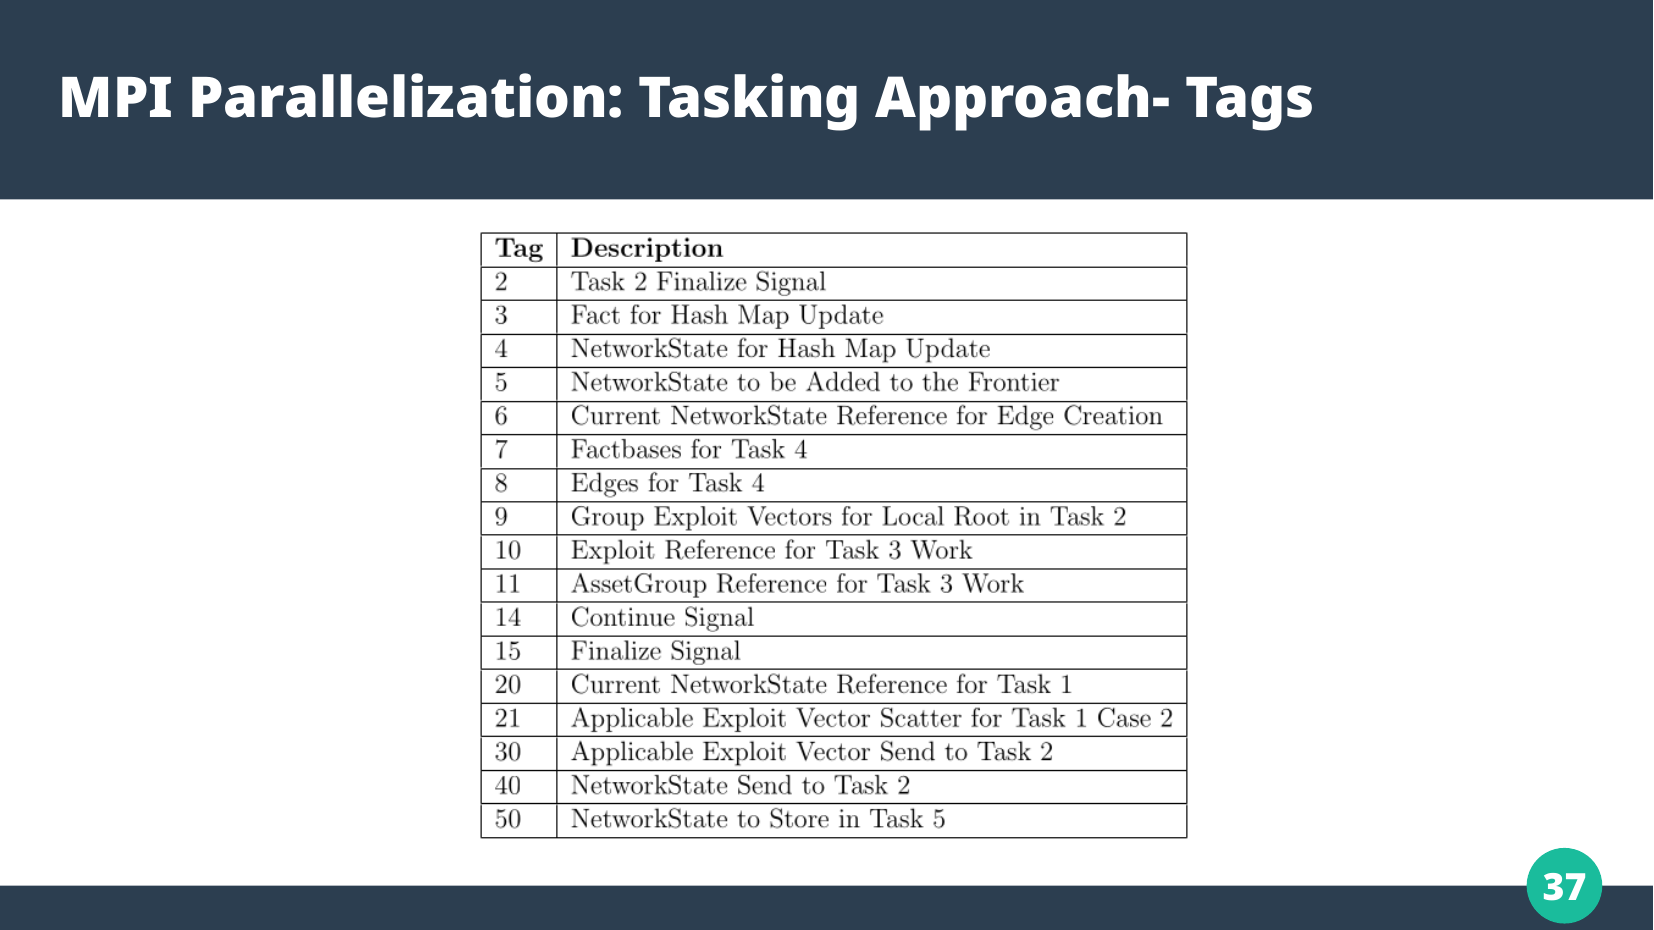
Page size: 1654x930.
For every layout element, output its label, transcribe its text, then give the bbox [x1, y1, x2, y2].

picture [466, 224, 1201, 847]
title MPI Parallelization: Tasking Approach- Tags [58, 36, 1594, 155]
